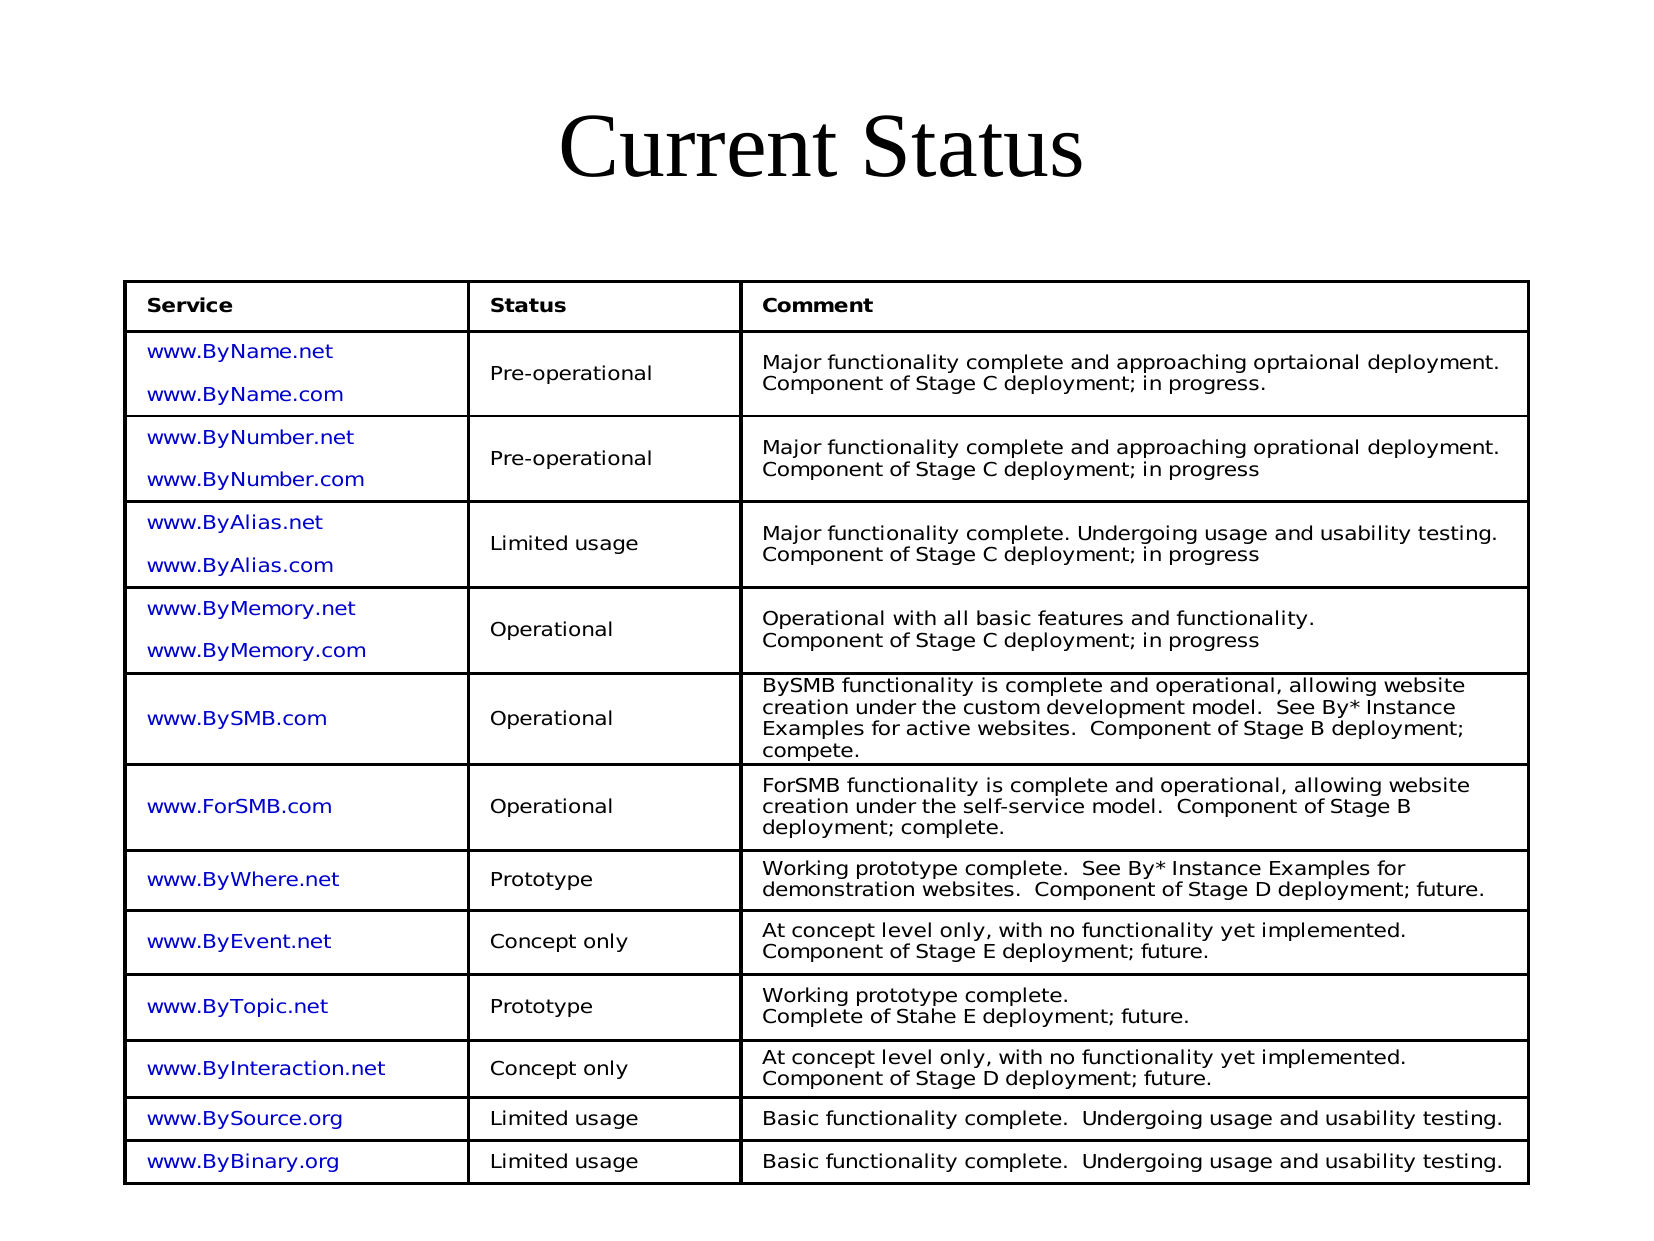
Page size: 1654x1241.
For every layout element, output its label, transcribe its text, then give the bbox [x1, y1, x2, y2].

chart [122, 279, 1530, 1185]
title Current Status [116, 75, 1529, 216]
